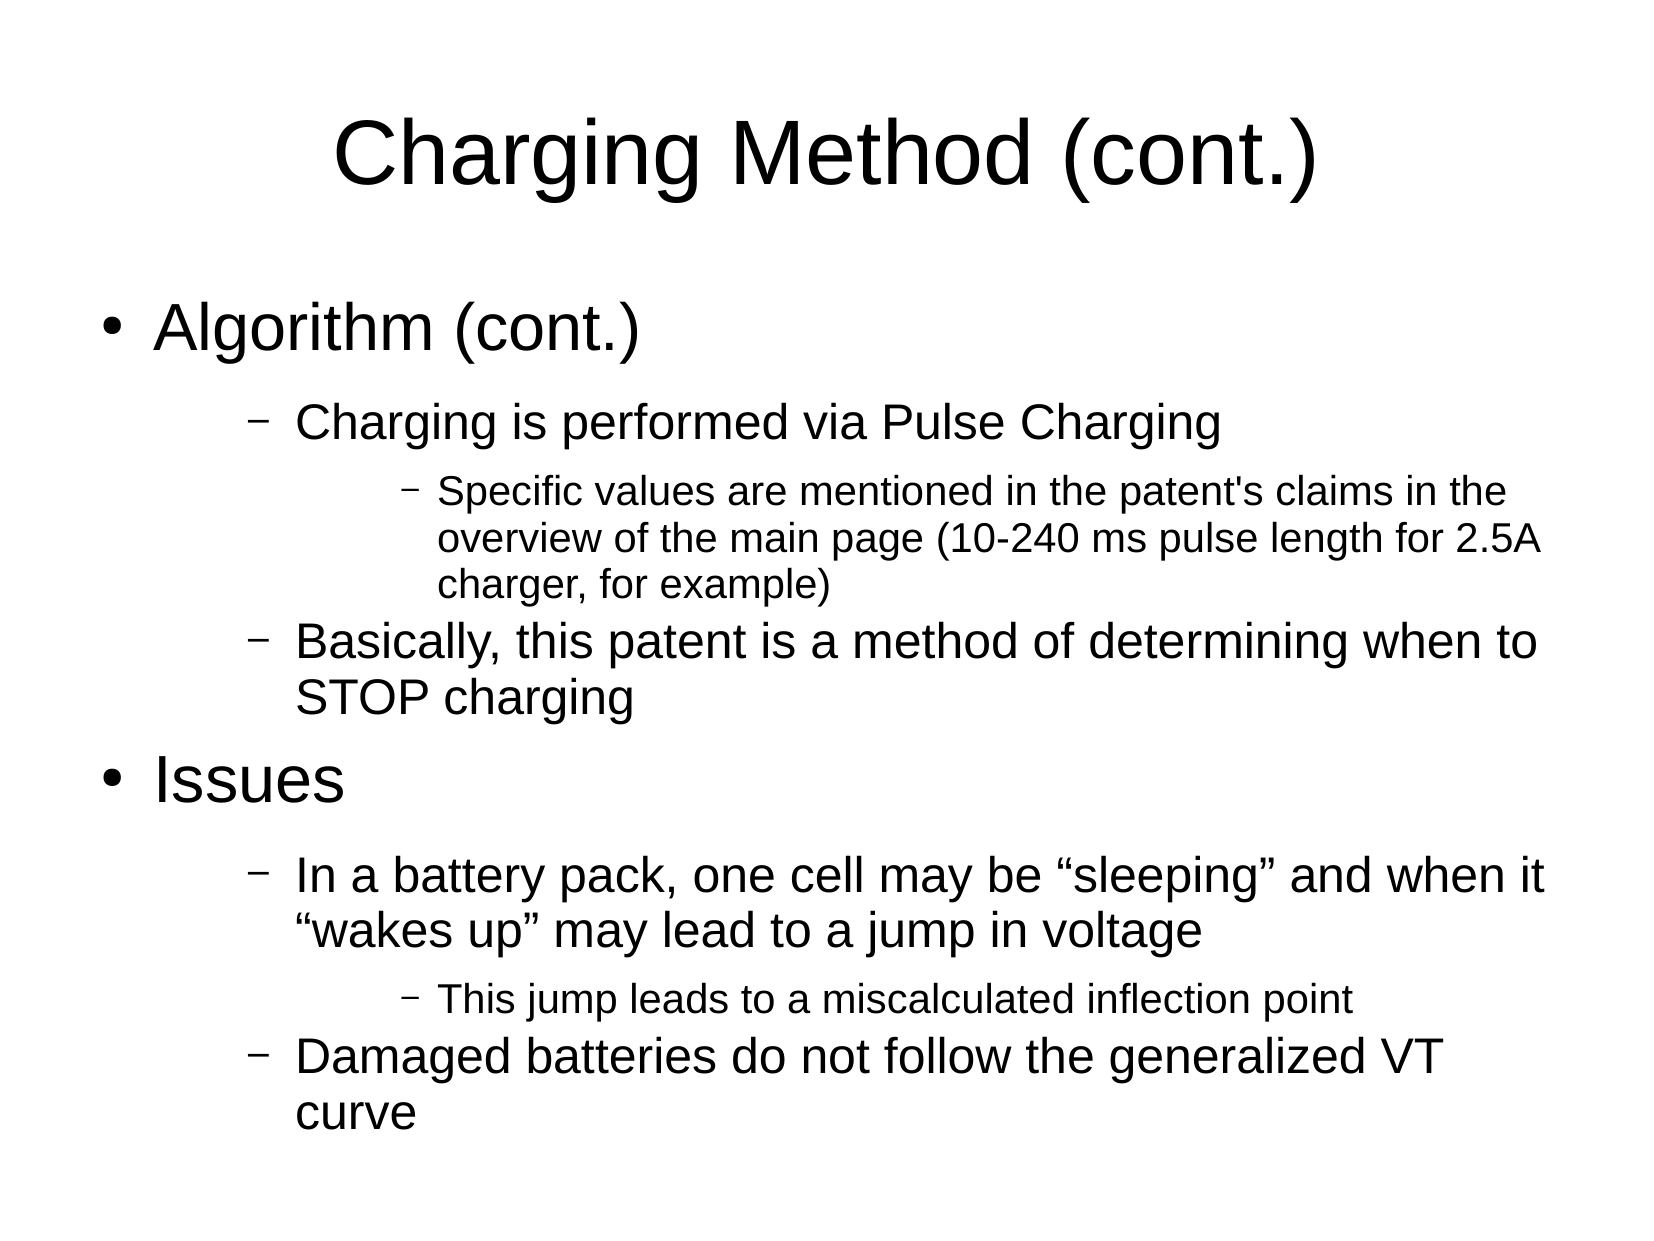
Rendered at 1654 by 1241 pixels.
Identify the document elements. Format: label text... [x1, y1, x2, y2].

title Charging Method (cont.) [82, 49, 1571, 257]
list Algorithm (cont.) Charging is performed via Pulse Charging Specific values are mentioned in the patent's claims in the overview of the main page (10-240 ms pulse length for 2.5A charger, for example) Basically, this patent is a method of determining when to STOP charging Issues In a battery pack, one cell may be “sleeping” and when it “wakes up” may lead to a jump in voltage This jump leads to a miscalculated inflection point Damaged batteries do not follow the generalized VT curve [82, 290, 1571, 1142]
